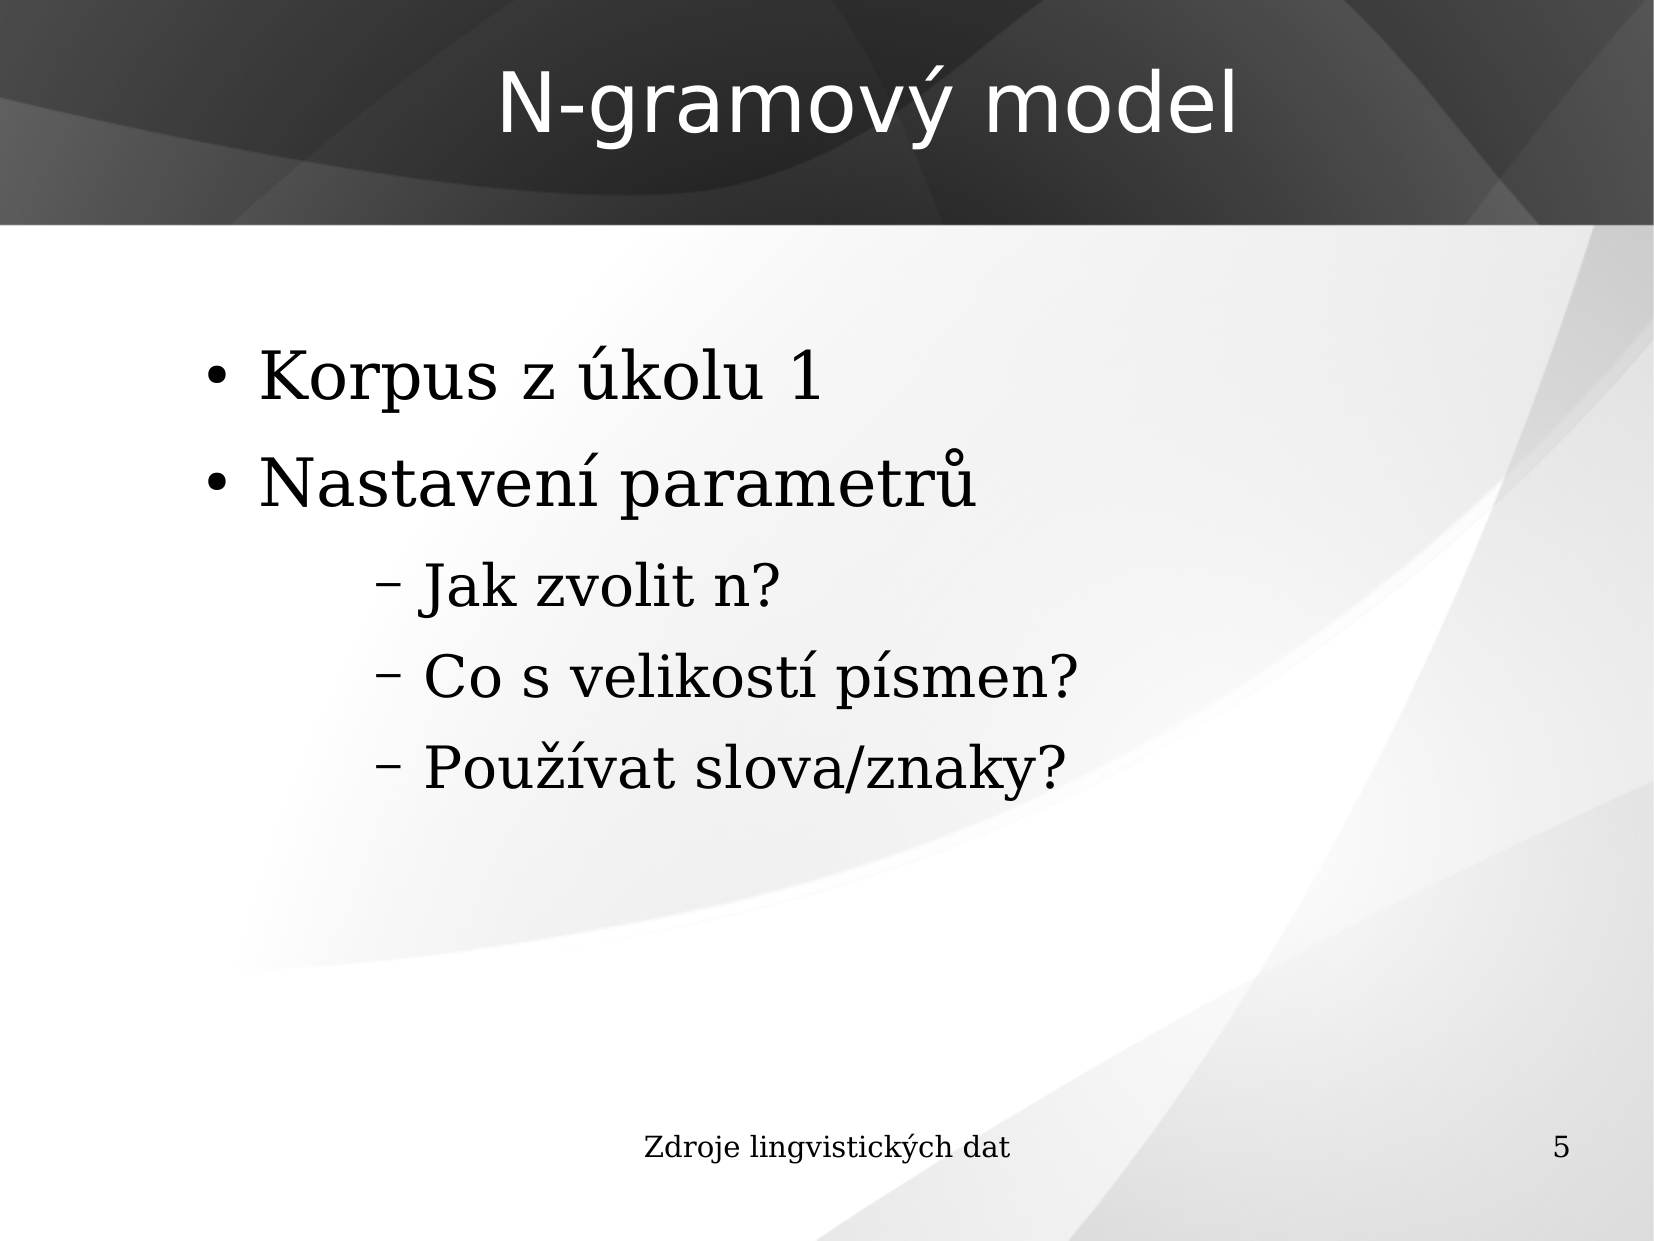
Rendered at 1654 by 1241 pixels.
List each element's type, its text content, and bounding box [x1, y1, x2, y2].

picture [0, 0, 1654, 1241]
title N-gramový model [124, 0, 1613, 208]
list Korpus z úkolu 1 Nastavení parametrů Jak zvolit n? Co s velikostí písmen? Používat slova/znaky? [187, 337, 1538, 1013]
